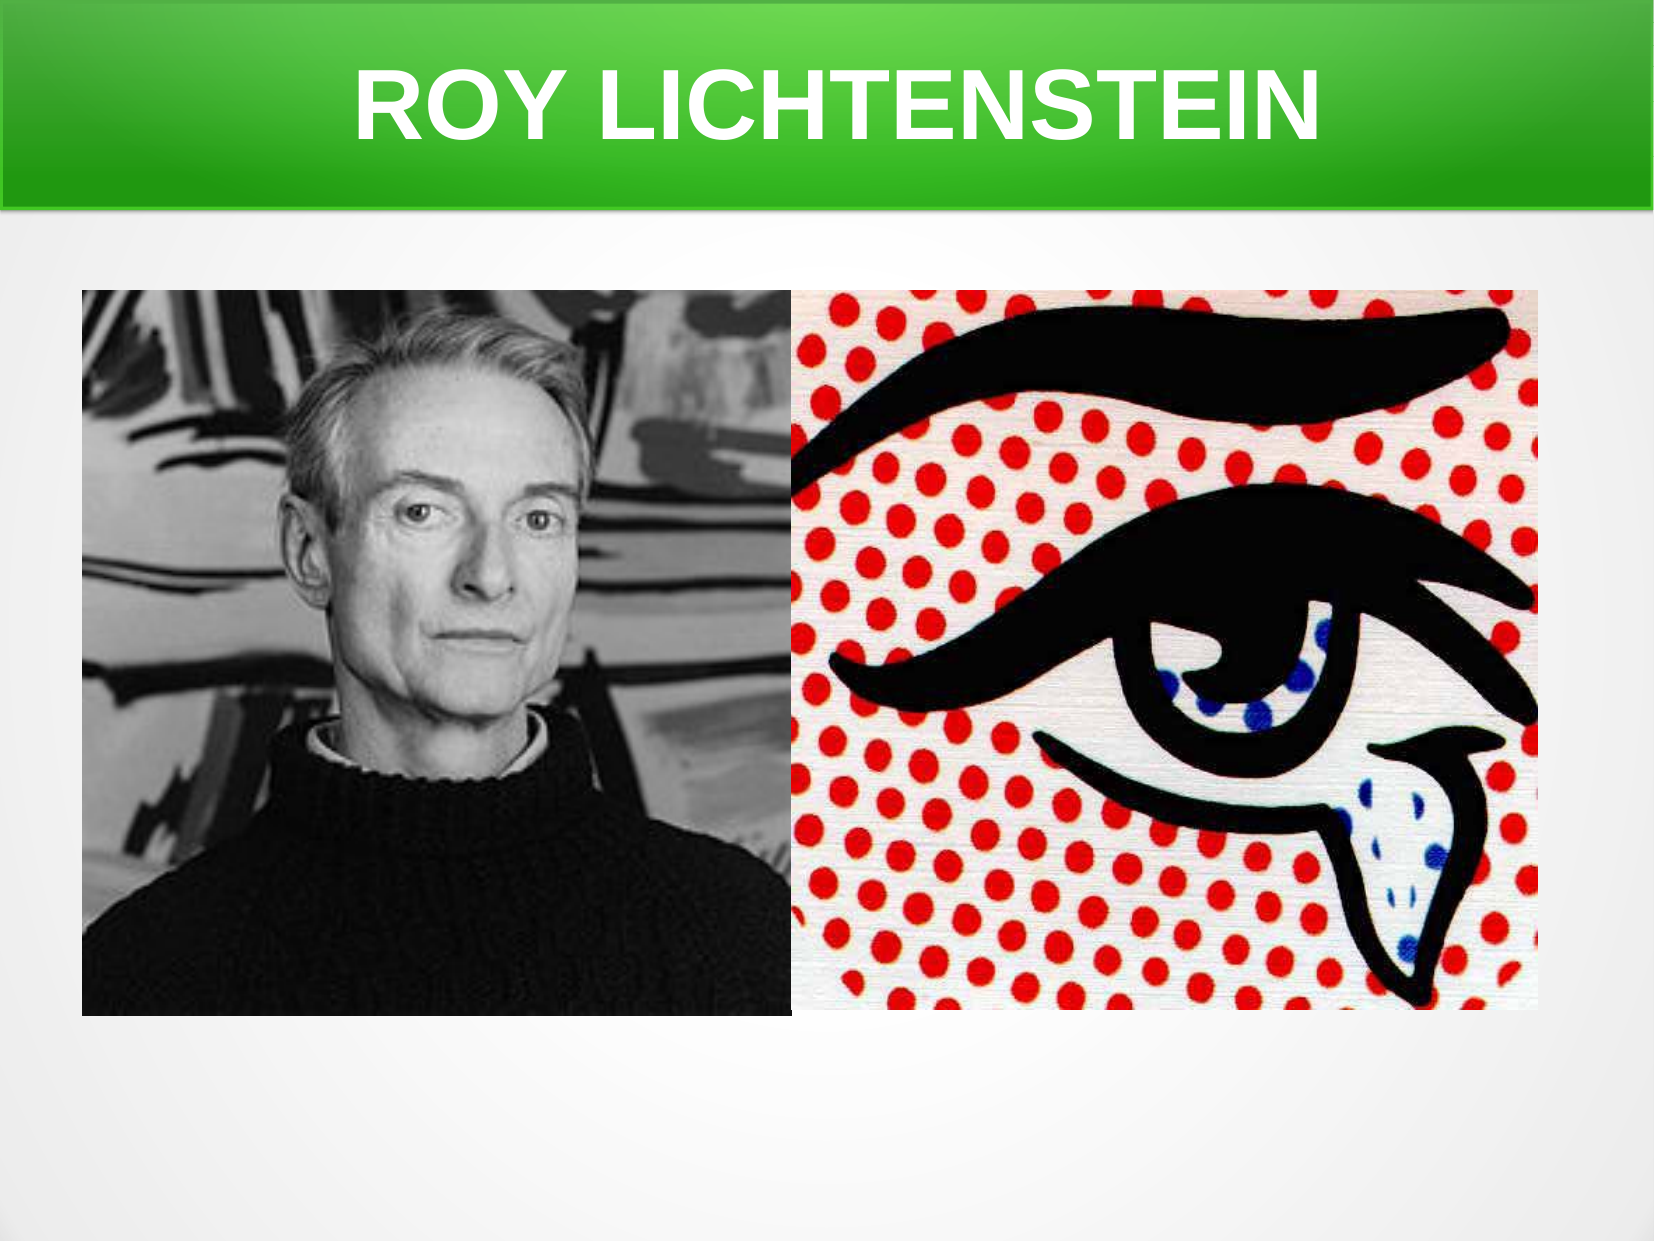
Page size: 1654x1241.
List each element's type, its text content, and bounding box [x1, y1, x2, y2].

title ROY LICHTENSTEIN [94, 40, 1583, 171]
picture [82, 290, 1538, 1016]
